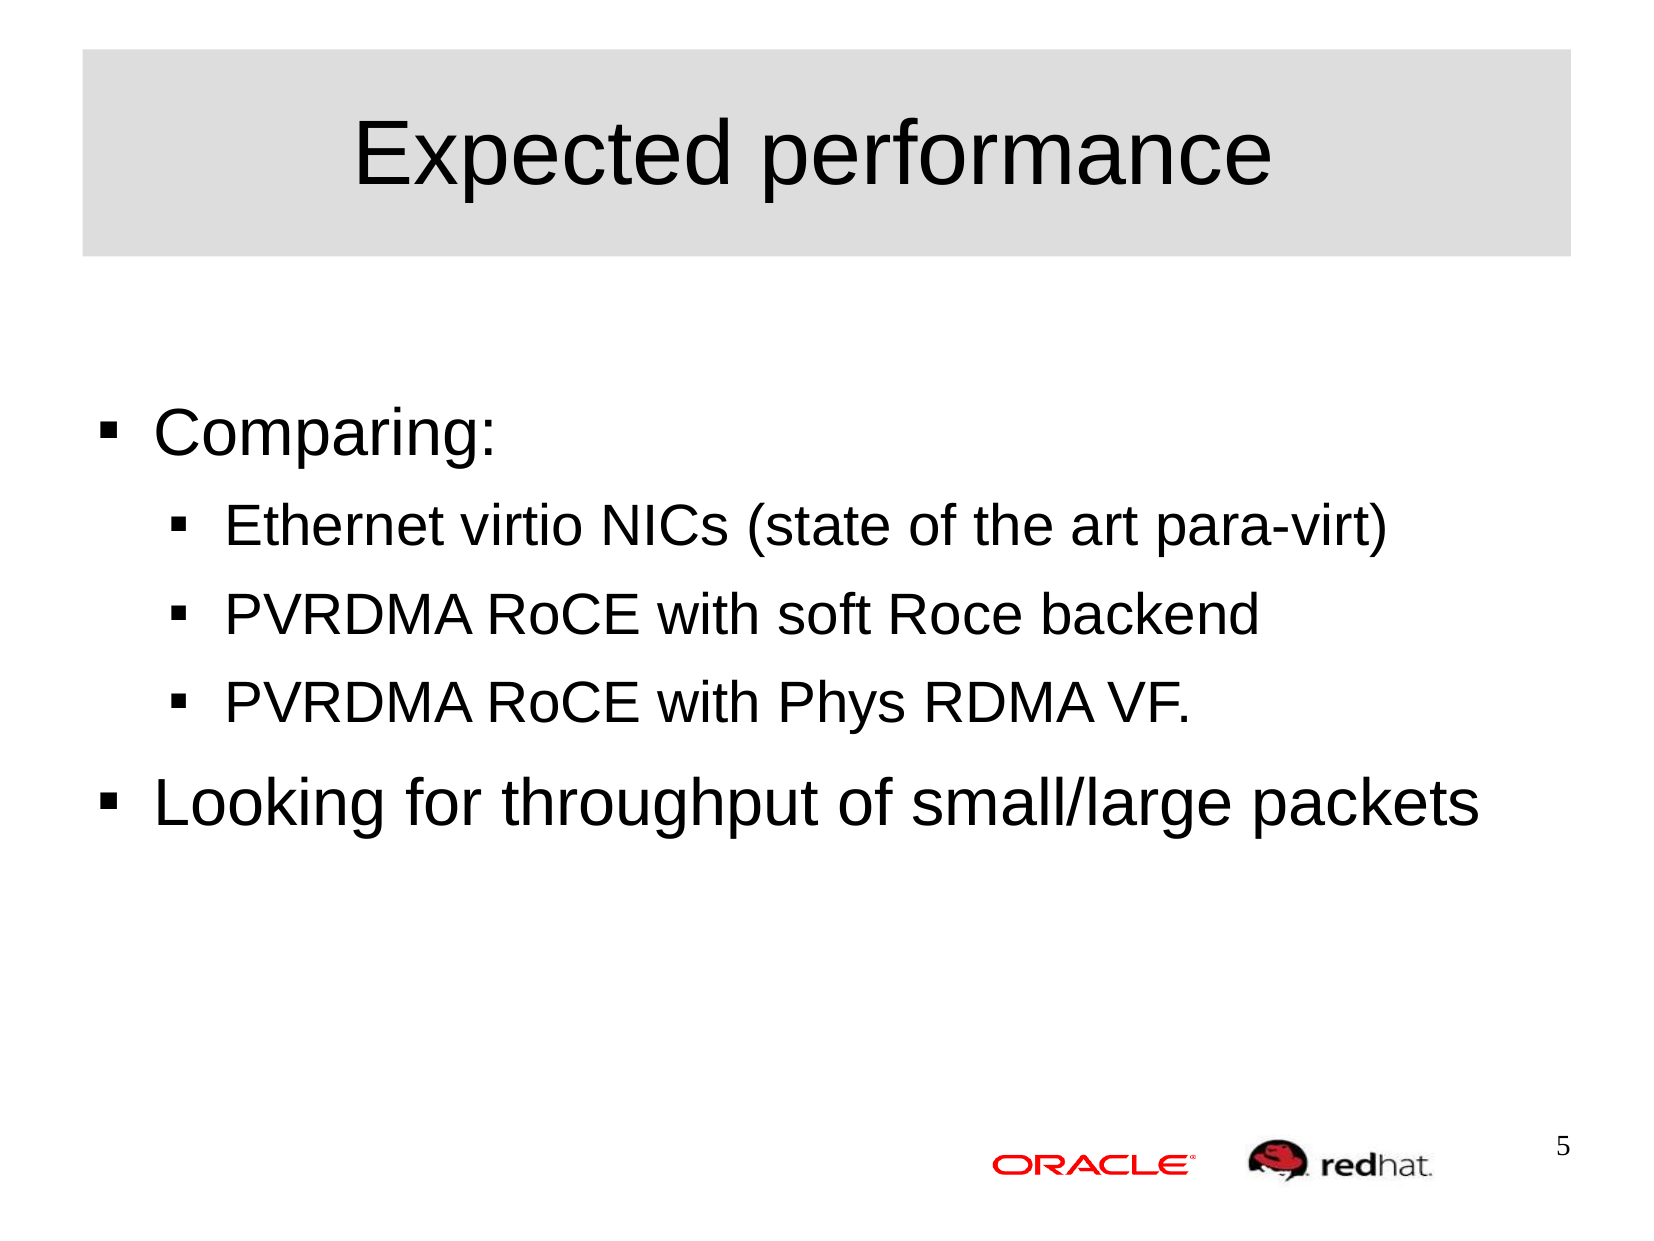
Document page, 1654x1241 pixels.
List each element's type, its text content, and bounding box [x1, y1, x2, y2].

list Comparing: Ethernet virtio NICs (state of the art para-virt) PVRDMA RoCE with soft Roce backend PVRDMA RoCE with Phys RDMA VF. Looking for throughput of small/large packets [82, 290, 1571, 1010]
picture [975, 1117, 1213, 1212]
picture [1245, 1090, 1435, 1241]
title Expected performance [82, 49, 1571, 257]
